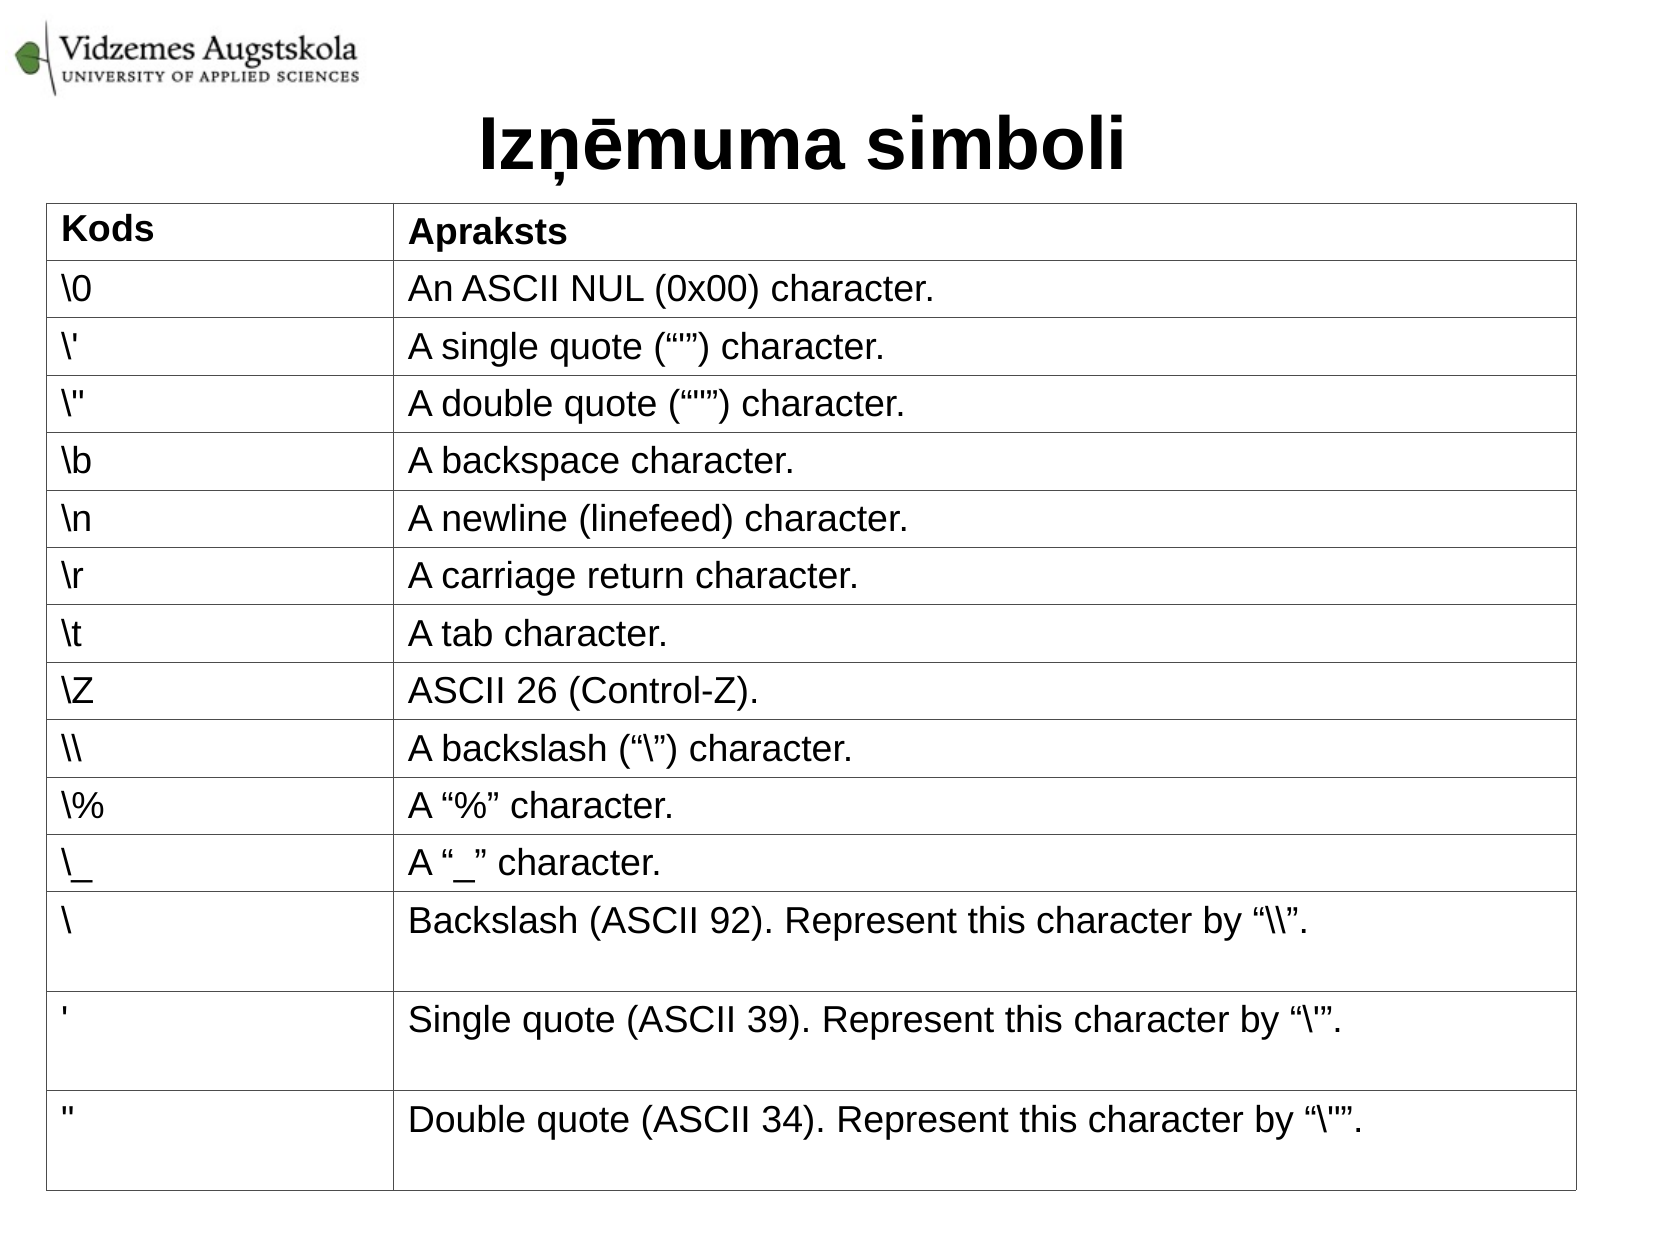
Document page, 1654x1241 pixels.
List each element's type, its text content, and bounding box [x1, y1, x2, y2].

table_cell Single quote (ASCII 39). Represent this character by “\'”. [394, 992, 1576, 1090]
table_cell Backslash (ASCII 92). Represent this character by “\\”. [394, 892, 1576, 991]
table_cell \_ [47, 835, 393, 891]
table_cell \\ [47, 720, 393, 777]
table_header Kods [47, 204, 393, 260]
table_cell \0 [47, 261, 393, 317]
table_cell \t [47, 605, 393, 662]
table_cell A “%” character. [394, 778, 1576, 834]
table_cell A double quote (“"”) character. [394, 376, 1576, 432]
table_cell A single quote (“'”) character. [394, 318, 1576, 375]
table_cell A newline (linefeed) character. [394, 491, 1576, 547]
table_cell \Z [47, 663, 393, 719]
table_cell A carriage return character. [394, 548, 1576, 604]
table_cell \ [47, 892, 393, 991]
table_cell An ASCII NUL (0x00) character. [394, 261, 1576, 317]
picture [5, 2, 368, 113]
table_cell " [47, 1091, 393, 1190]
table_header Apraksts [394, 204, 1576, 260]
title Izņēmuma simboli [94, 103, 1512, 188]
table_cell \b [47, 433, 393, 490]
table_cell \r [47, 548, 393, 604]
table_cell A “_” character. [394, 835, 1576, 891]
table_cell A tab character. [394, 605, 1576, 662]
table_cell A backspace character. [394, 433, 1576, 490]
table_cell \% [47, 778, 393, 834]
table_cell A backslash (“\”) character. [394, 720, 1576, 777]
table_cell \" [47, 376, 393, 432]
table_cell Double quote (ASCII 34). Represent this character by “\"”. [394, 1091, 1576, 1190]
table_cell ASCII 26 (Control-Z). [394, 663, 1576, 719]
table_cell \' [47, 318, 393, 375]
table_cell ' [47, 992, 393, 1090]
table_cell \n [47, 491, 393, 547]
